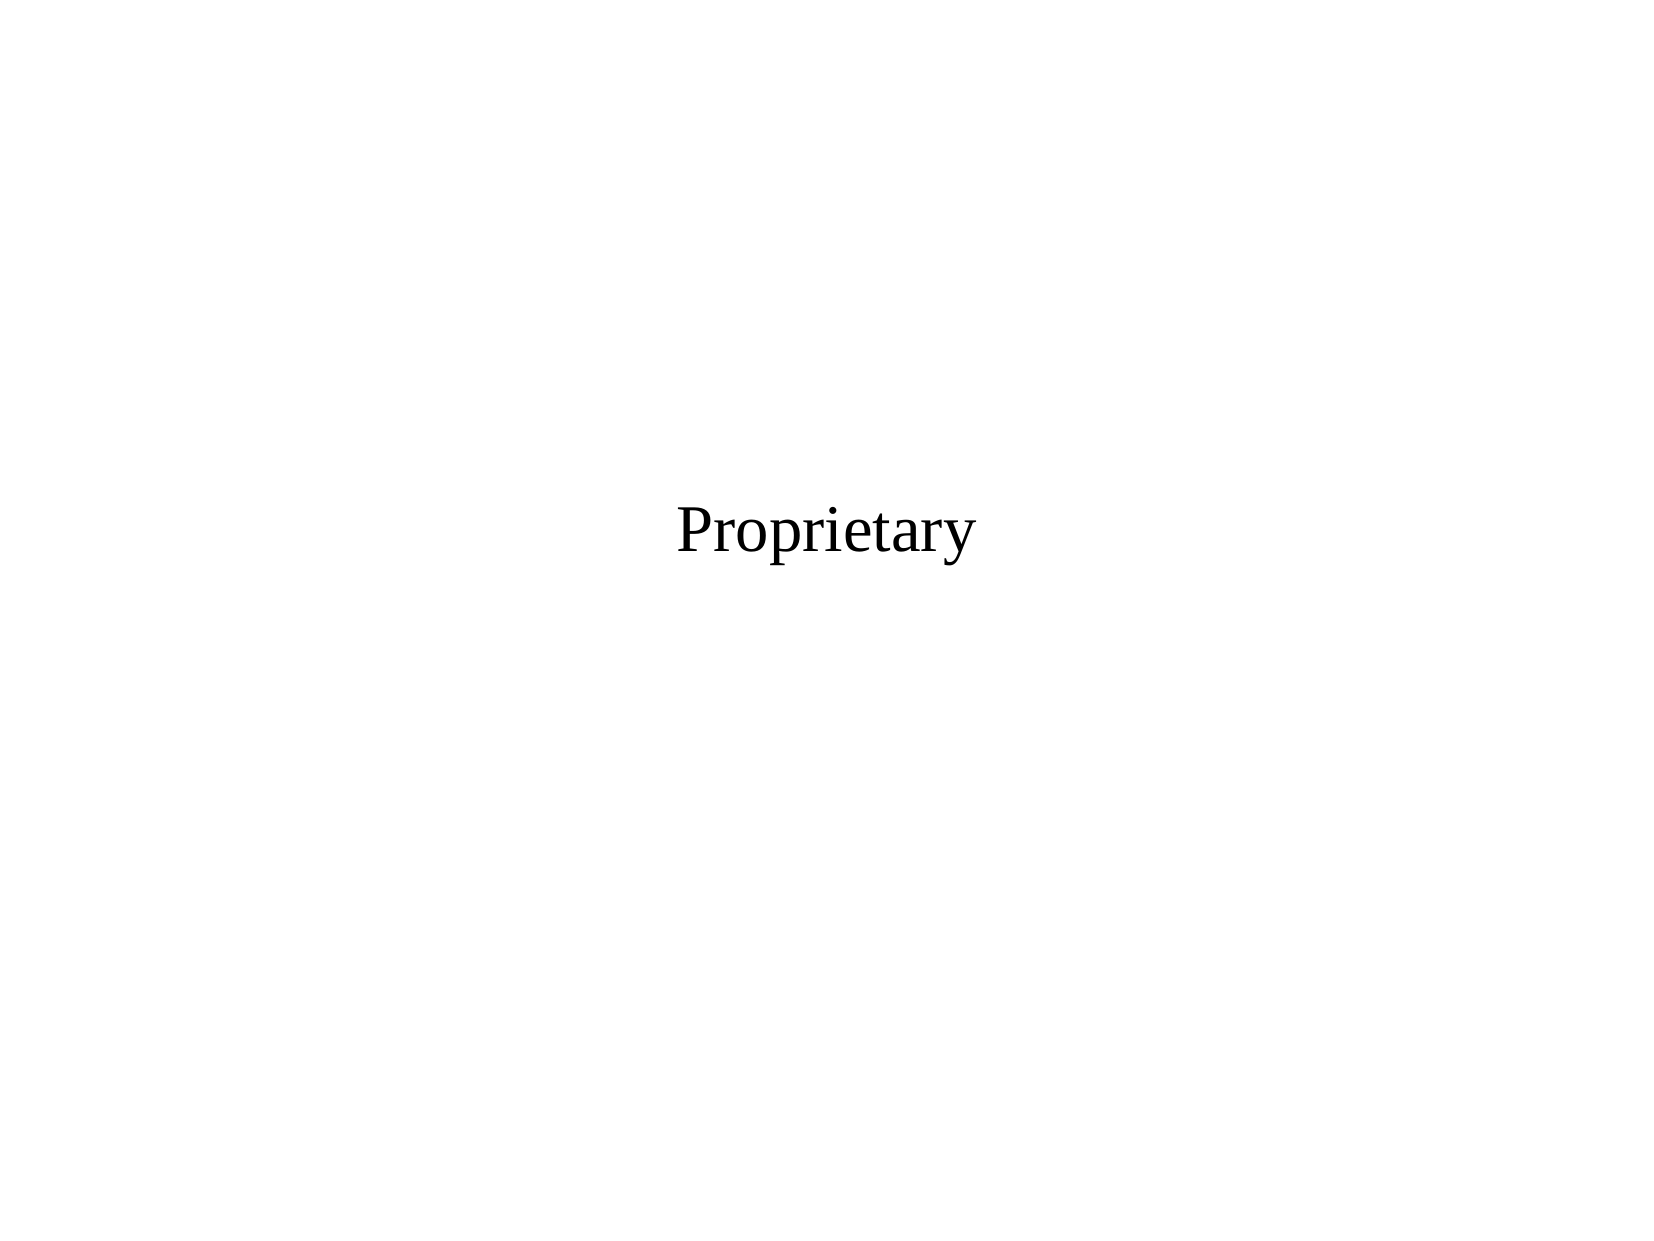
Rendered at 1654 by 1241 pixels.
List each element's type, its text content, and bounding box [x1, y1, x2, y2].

subtitle Proprietary [82, 49, 1571, 1010]
